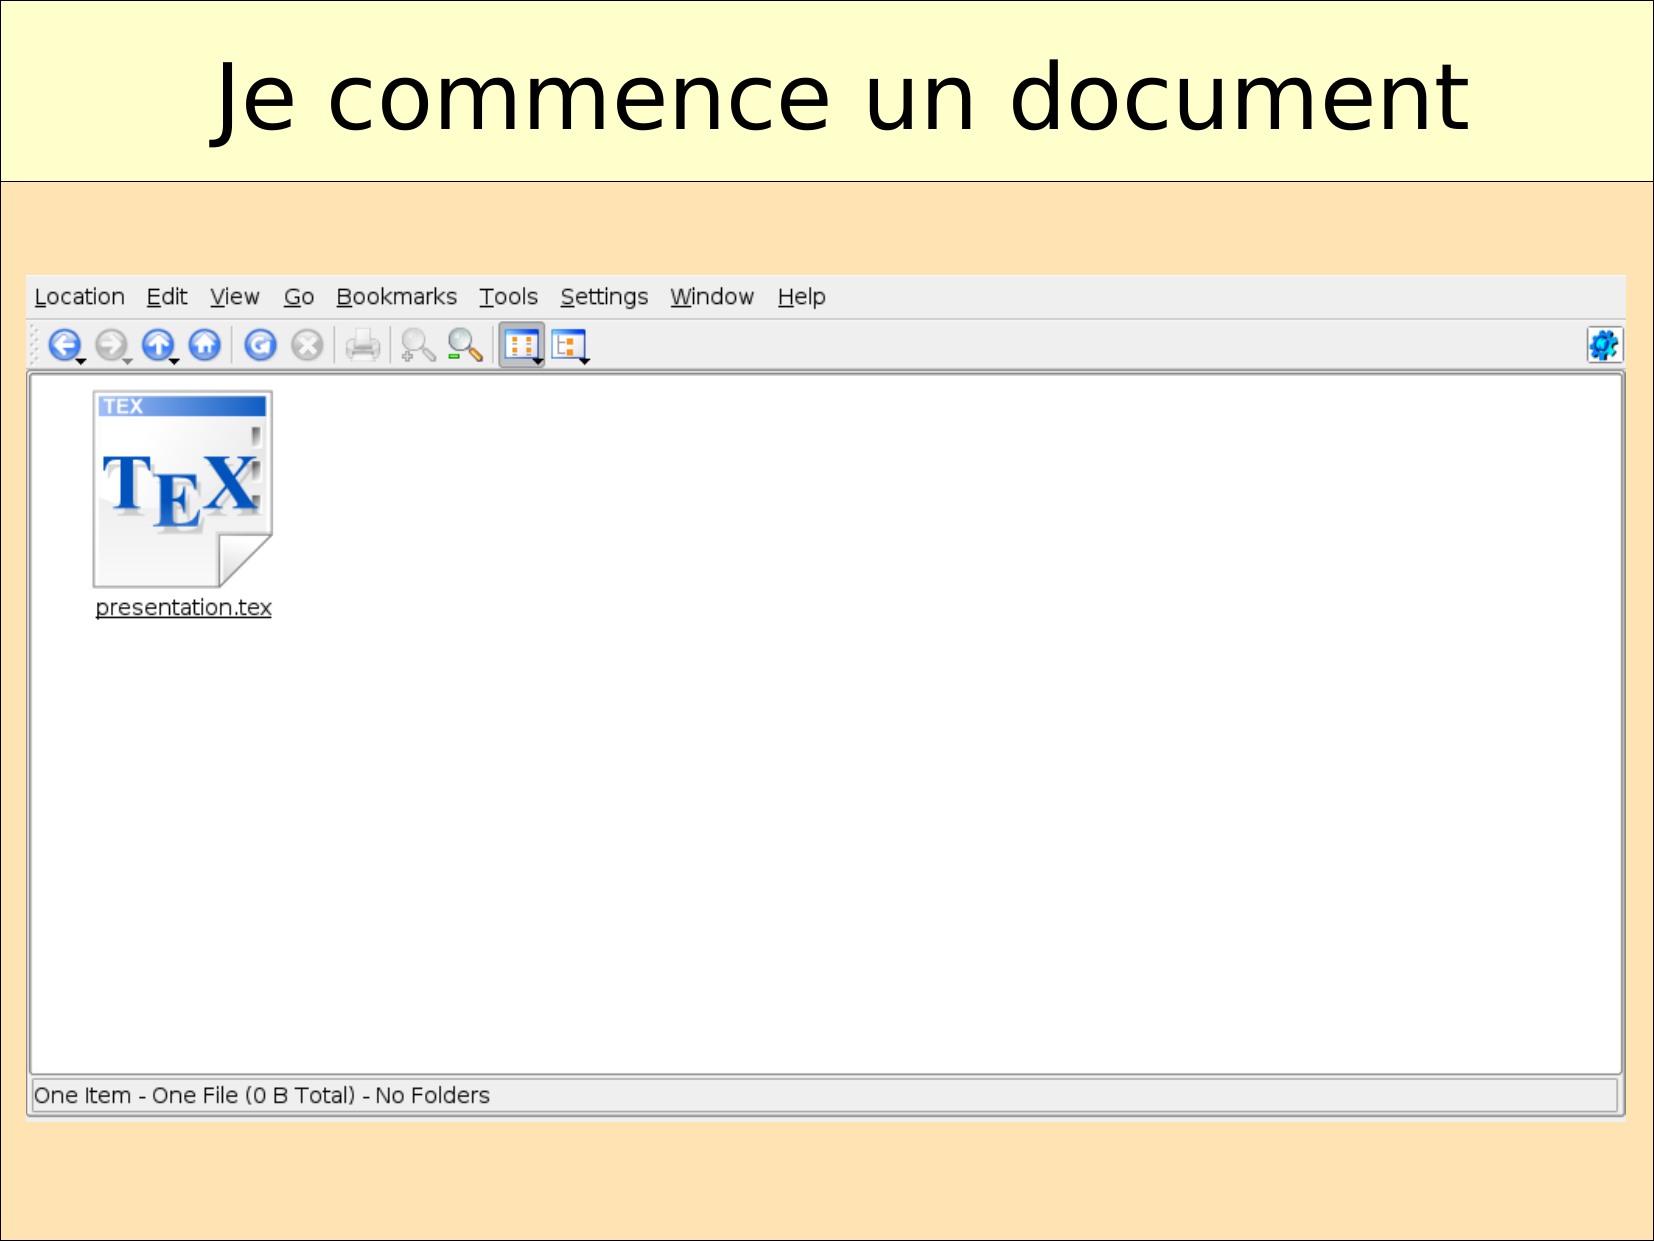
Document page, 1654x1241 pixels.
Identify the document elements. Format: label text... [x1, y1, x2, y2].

title Je commence un document [135, 43, 1552, 151]
picture [26, 275, 1626, 1122]
